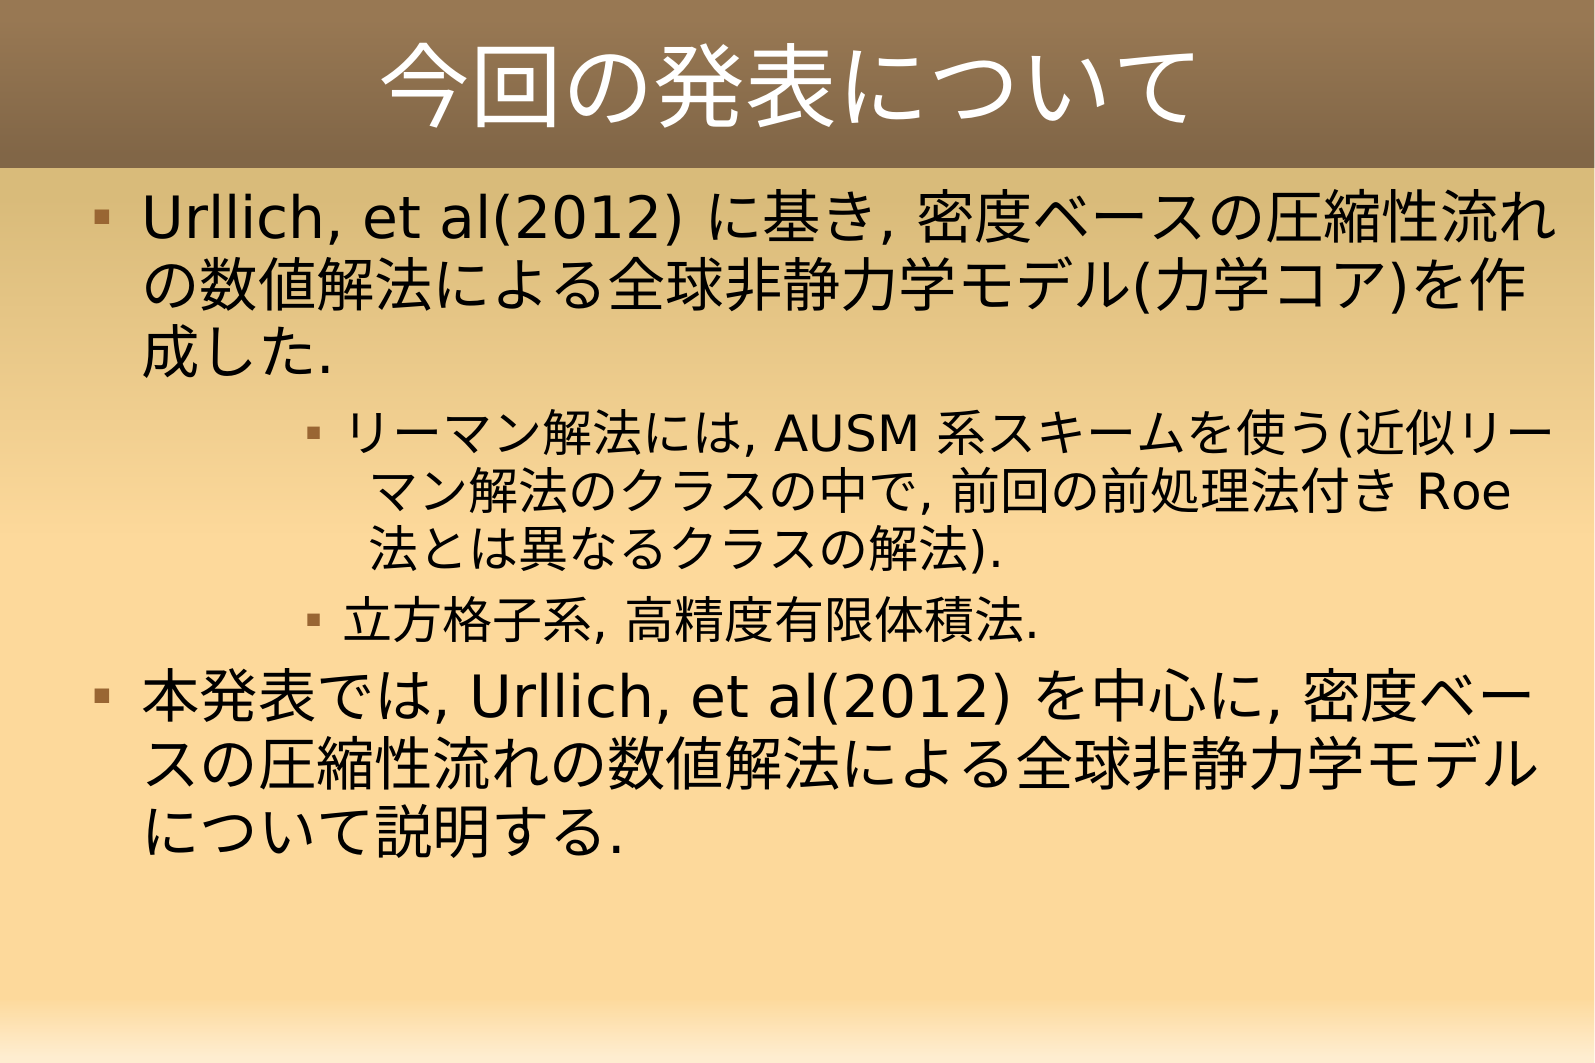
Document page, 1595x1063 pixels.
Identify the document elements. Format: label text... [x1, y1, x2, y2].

title 今回の発表について [74, 0, 1510, 178]
picture [0, 0, 1595, 1063]
list Urllich, et al(2012) に基き, 密度ベースの圧縮性流れの数値解法による全球非静力学モデル(力学コア)を作成した. リーマン解法には, AUSM 系スキームを使う(近似リーマン解法のクラスの中で, 前回の前処理法付き Roe 法とは異なるクラスの解法). 立方格子系, 高精度有限体積法. 本発表では, Urllich, et al(2012) を中心に, 密度ベースの圧縮性流れの数値解法による全球非静力学モデルについて説明する. [0, 184, 1577, 1063]
